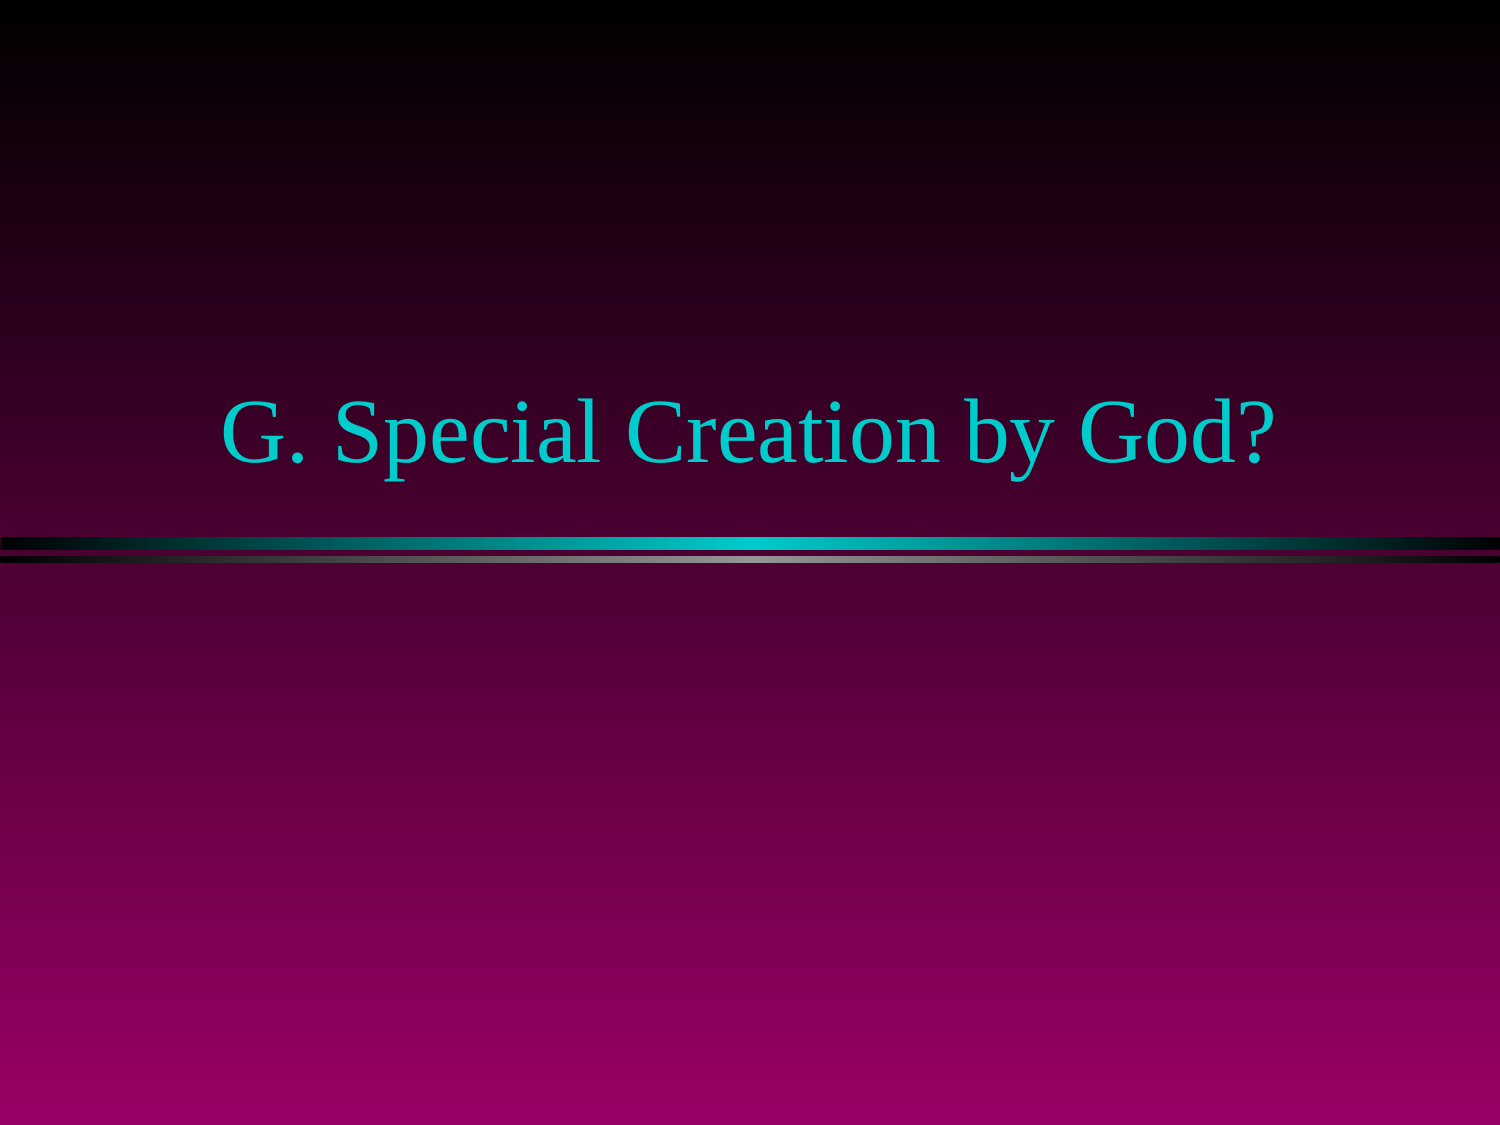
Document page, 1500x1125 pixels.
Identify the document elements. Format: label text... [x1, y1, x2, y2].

title G. Special Creation by God? [112, 337, 1388, 525]
